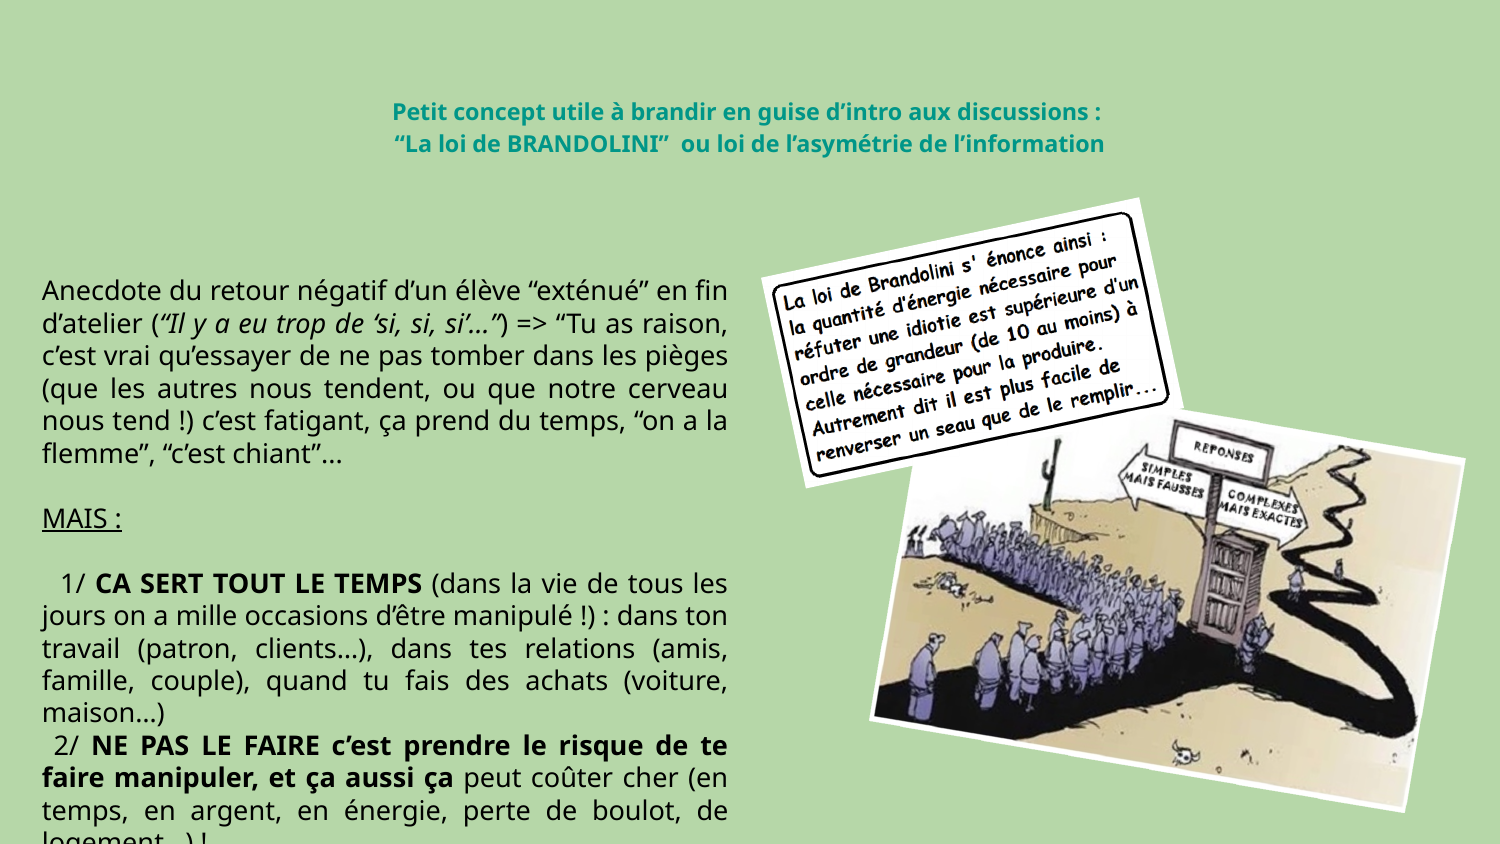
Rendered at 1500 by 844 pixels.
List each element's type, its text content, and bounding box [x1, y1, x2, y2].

text_box Anecdote du retour négatif d’un élève “exténué” en fin d’atelier (“Il y a eu trop de ‘si, si, si’...”) => “Tu as raison, c’est vrai qu’essayer de ne pas tomber dans les pièges (que les autres nous tendent, ou que notre cerveau nous tend !) c’est fatigant, ça prend du temps, “on a la flemme”, “c’est chiant”... MAIS : 1/ CA SERT TOUT LE TEMPS (dans la vie de tous les jours on a mille occasions d’être manipulé !) : dans ton travail (patron, clients…), dans tes relations (amis, famille, couple), quand tu fais des achats (voiture, maison…) 2/ NE PAS LE FAIRE c’est prendre le risque de te faire manipuler, et ça aussi ça peut coûter cher (en temps, en argent, en énergie, perte de boulot, de logement…) ! [26, 258, 744, 844]
picture [761, 197, 1466, 813]
title Petit concept utile à brandir en guise d’intro aux discussions : “La loi de BRANDOLINI” ou loi de l’asymétrie de l’information [51, 80, 1449, 175]
